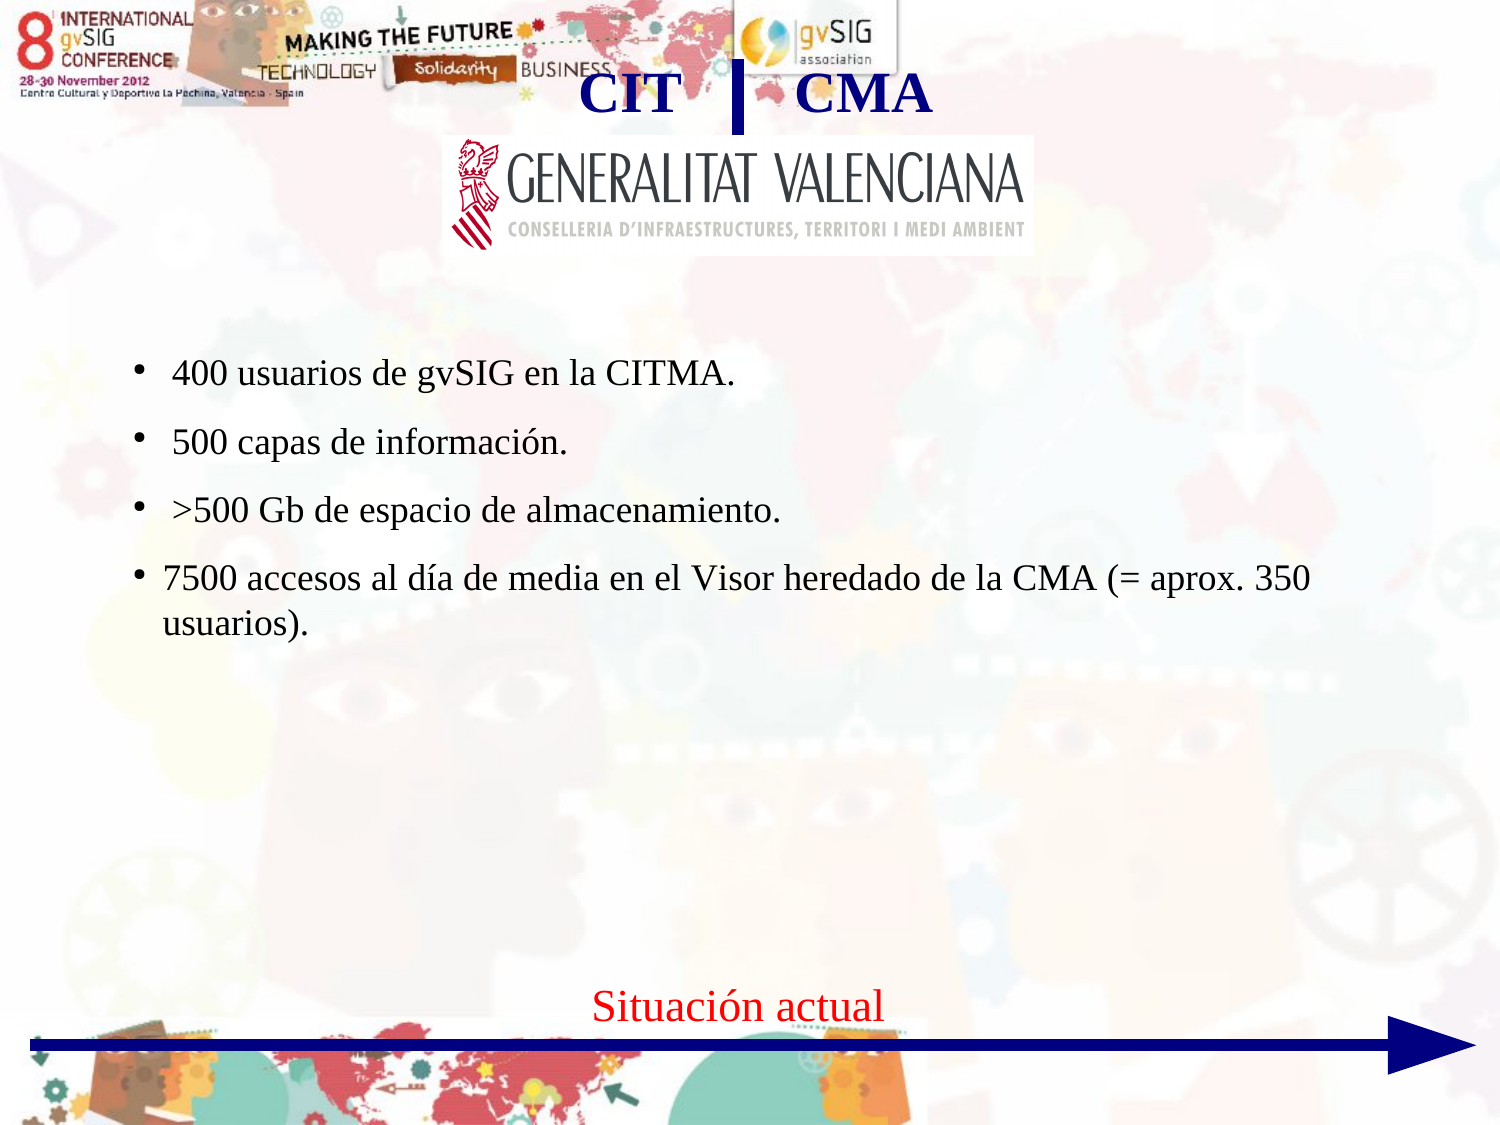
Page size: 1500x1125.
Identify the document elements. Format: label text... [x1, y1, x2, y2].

picture [0, 0, 1500, 1125]
text_box Situación actual [561, 956, 916, 1039]
text_box 400 usuarios de gvSIG en la CITMA. 500 capas de información. >500 Gb de espacio de almacenamiento. 7500 accesos al día de media en el Visor heredado de la CMA (= aprox. 350 usuarios). [59, 272, 1477, 720]
text_box CIT [519, 47, 697, 133]
text_box CMA [779, 47, 1093, 133]
